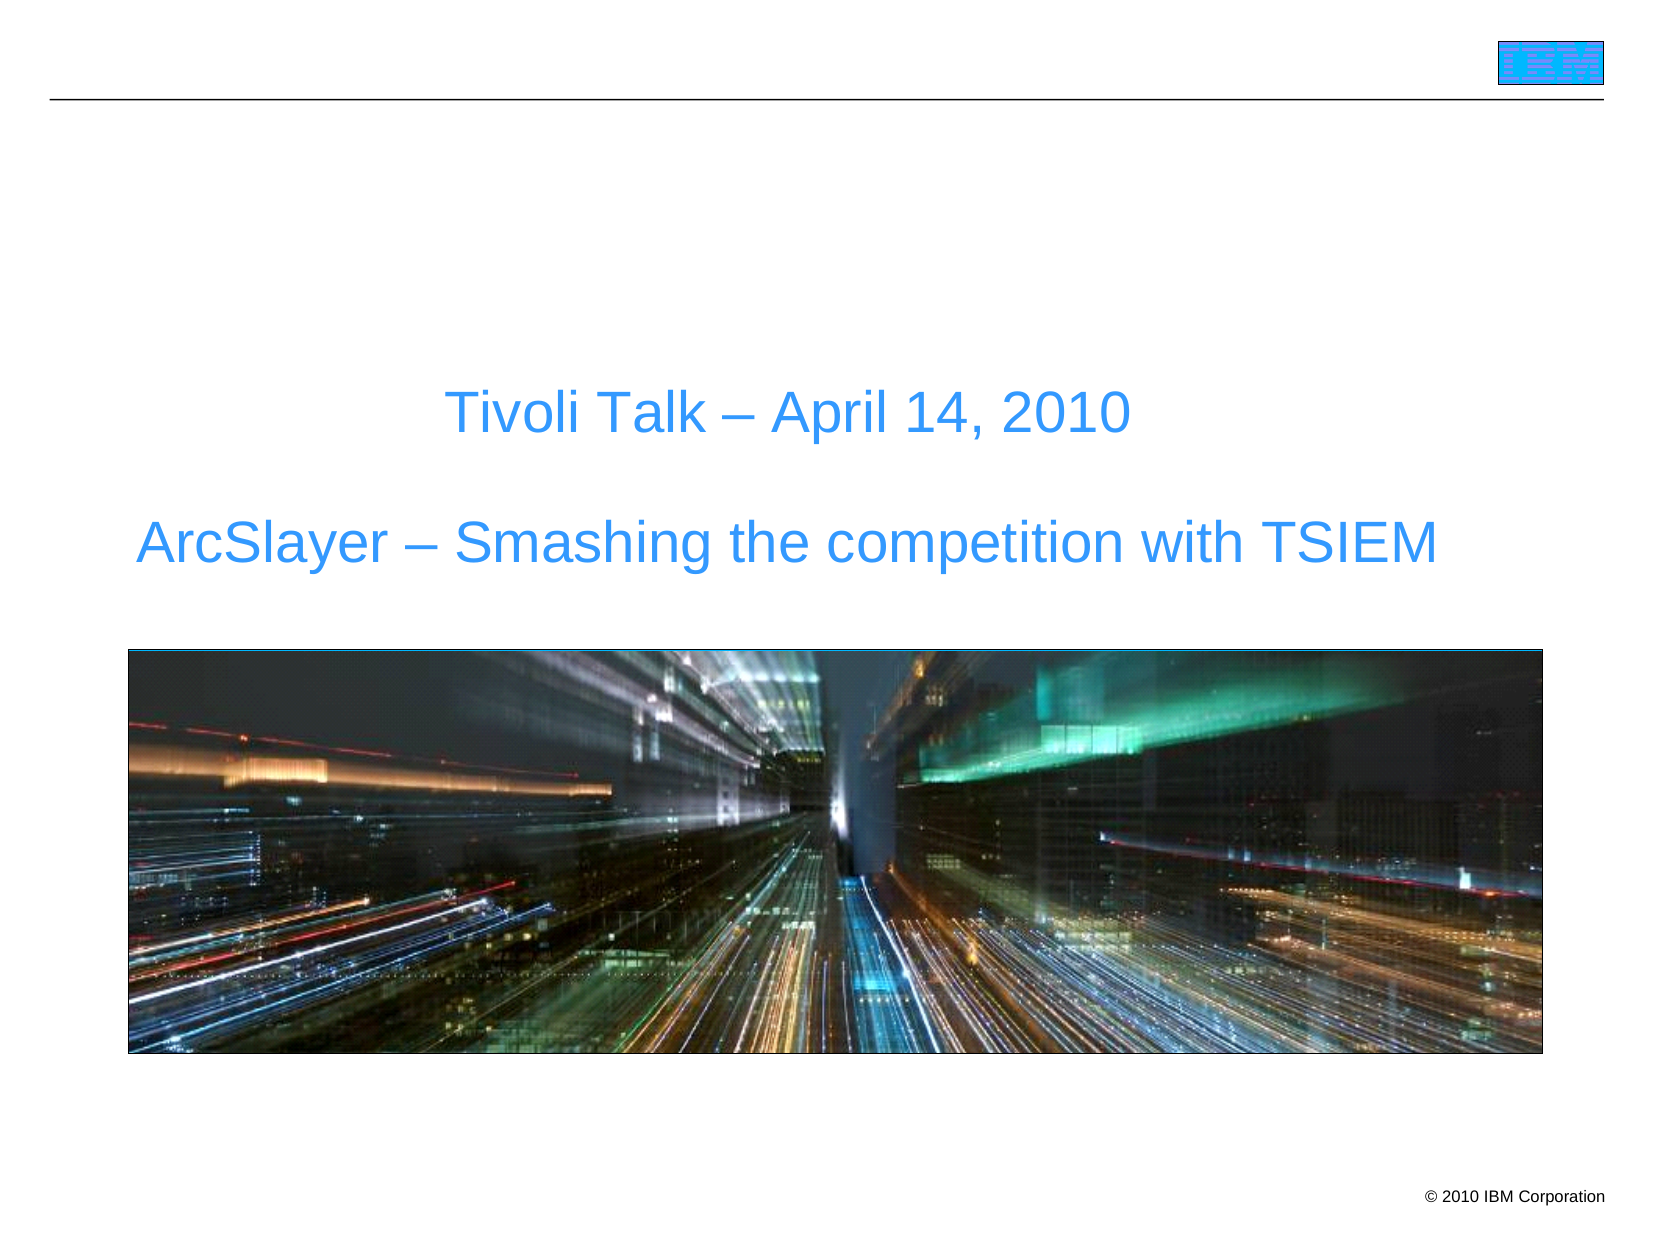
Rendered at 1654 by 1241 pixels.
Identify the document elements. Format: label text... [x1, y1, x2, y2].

title Tivoli Talk – April 14, 2010 ArcSlayer – Smashing the competition with TSIEM [121, 372, 1534, 595]
picture [128, 652, 1543, 1054]
